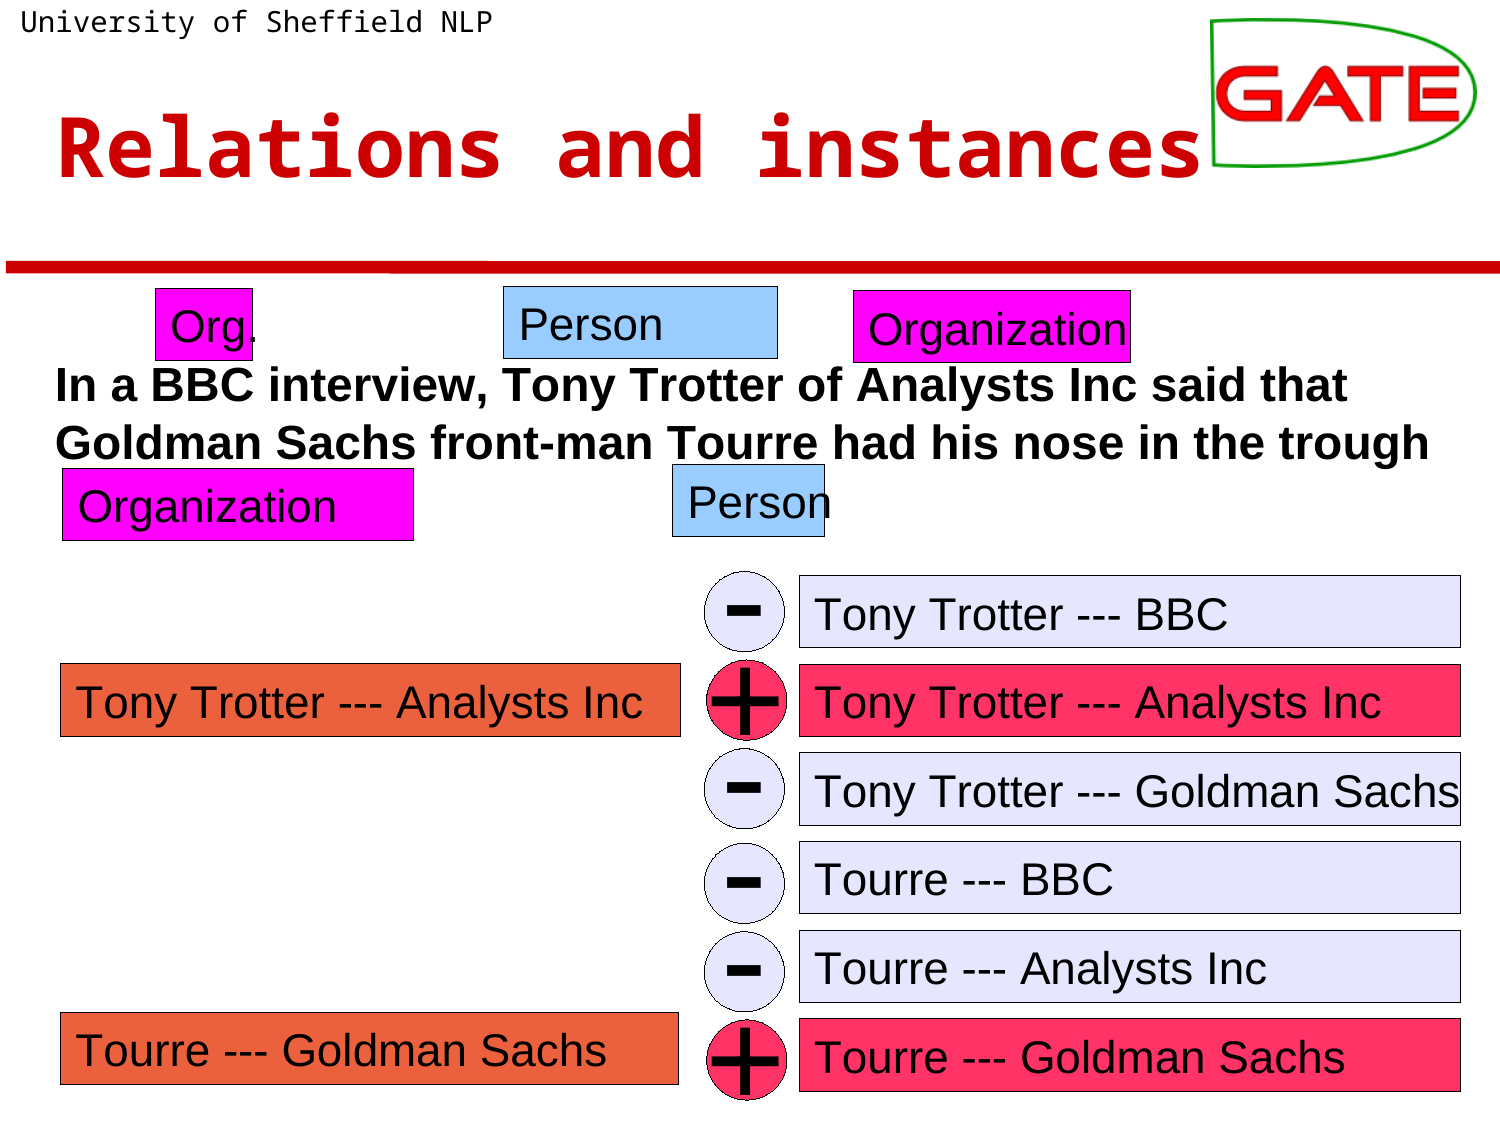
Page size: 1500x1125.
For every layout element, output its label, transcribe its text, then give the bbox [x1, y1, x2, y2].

text_box - [706, 774, 782, 862]
text_box Person [695, 490, 711, 502]
text_box Tourre --- Analysts Inc [799, 930, 1461, 1003]
text_box Person [672, 477, 825, 537]
text_box In a BBC interview, Tony Trotter of Analysts Inc said that Goldman Sachs front-man Tourre had his nose in the trough [40, 346, 1477, 477]
text_box Org. [226, 320, 238, 339]
text_box - [706, 679, 782, 774]
text_box + [691, 962, 801, 1125]
text_box Tourre --- Goldman Sachs [801, 1018, 1461, 1092]
text_box - [706, 502, 782, 602]
text_box Tony Trotter --- Analysts Inc [801, 664, 1461, 737]
text_box Tourre --- Goldman Sachs [60, 1012, 679, 1085]
text_box Person [503, 286, 778, 346]
text_box Tourre --- BBC [799, 841, 1461, 914]
text_box Org. [155, 288, 253, 346]
text_box - [706, 862, 782, 1043]
text_box Organization [62, 477, 414, 541]
text_box Organization [853, 290, 1131, 346]
text_box + [691, 602, 801, 783]
title Relations and instances [41, 37, 1391, 254]
text_box Tony Trotter --- Goldman Sachs [799, 752, 1461, 826]
text_box Tony Trotter --- BBC [799, 575, 1461, 648]
picture [1210, 18, 1477, 168]
text_box Tony Trotter --- Analysts Inc [60, 663, 681, 737]
